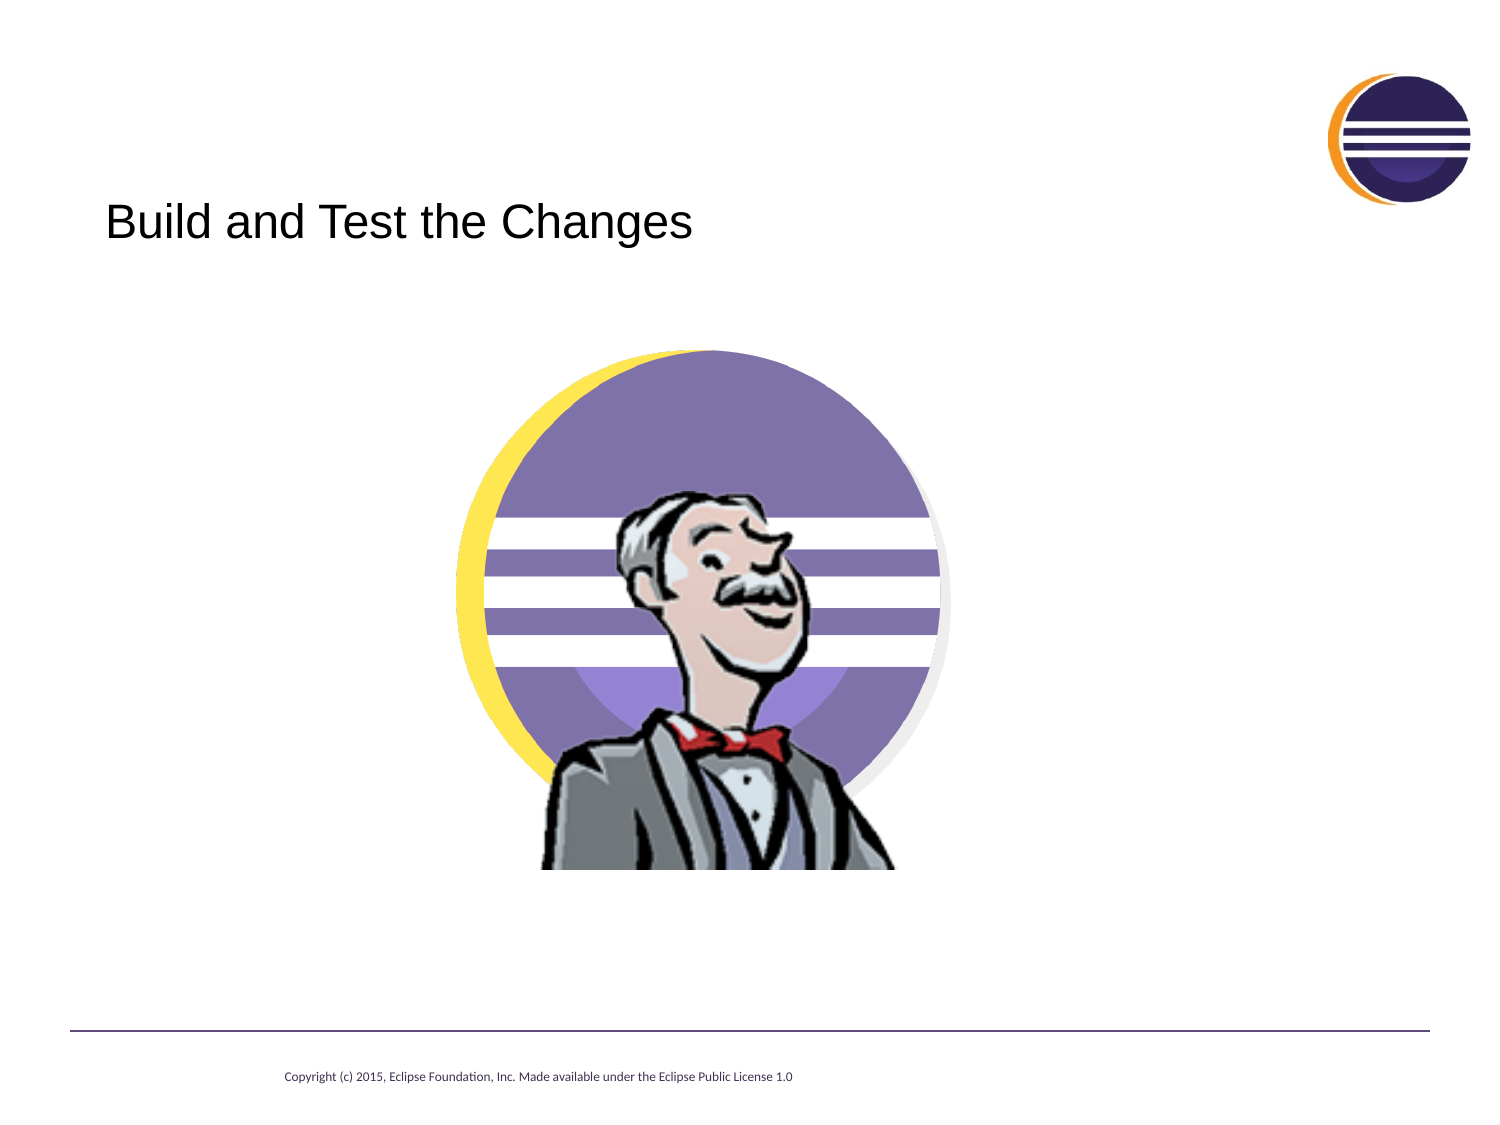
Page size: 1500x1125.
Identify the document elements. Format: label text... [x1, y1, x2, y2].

picture [1328, 68, 1471, 210]
picture [435, 329, 961, 871]
title Build and Test the Changes [105, 88, 1381, 330]
